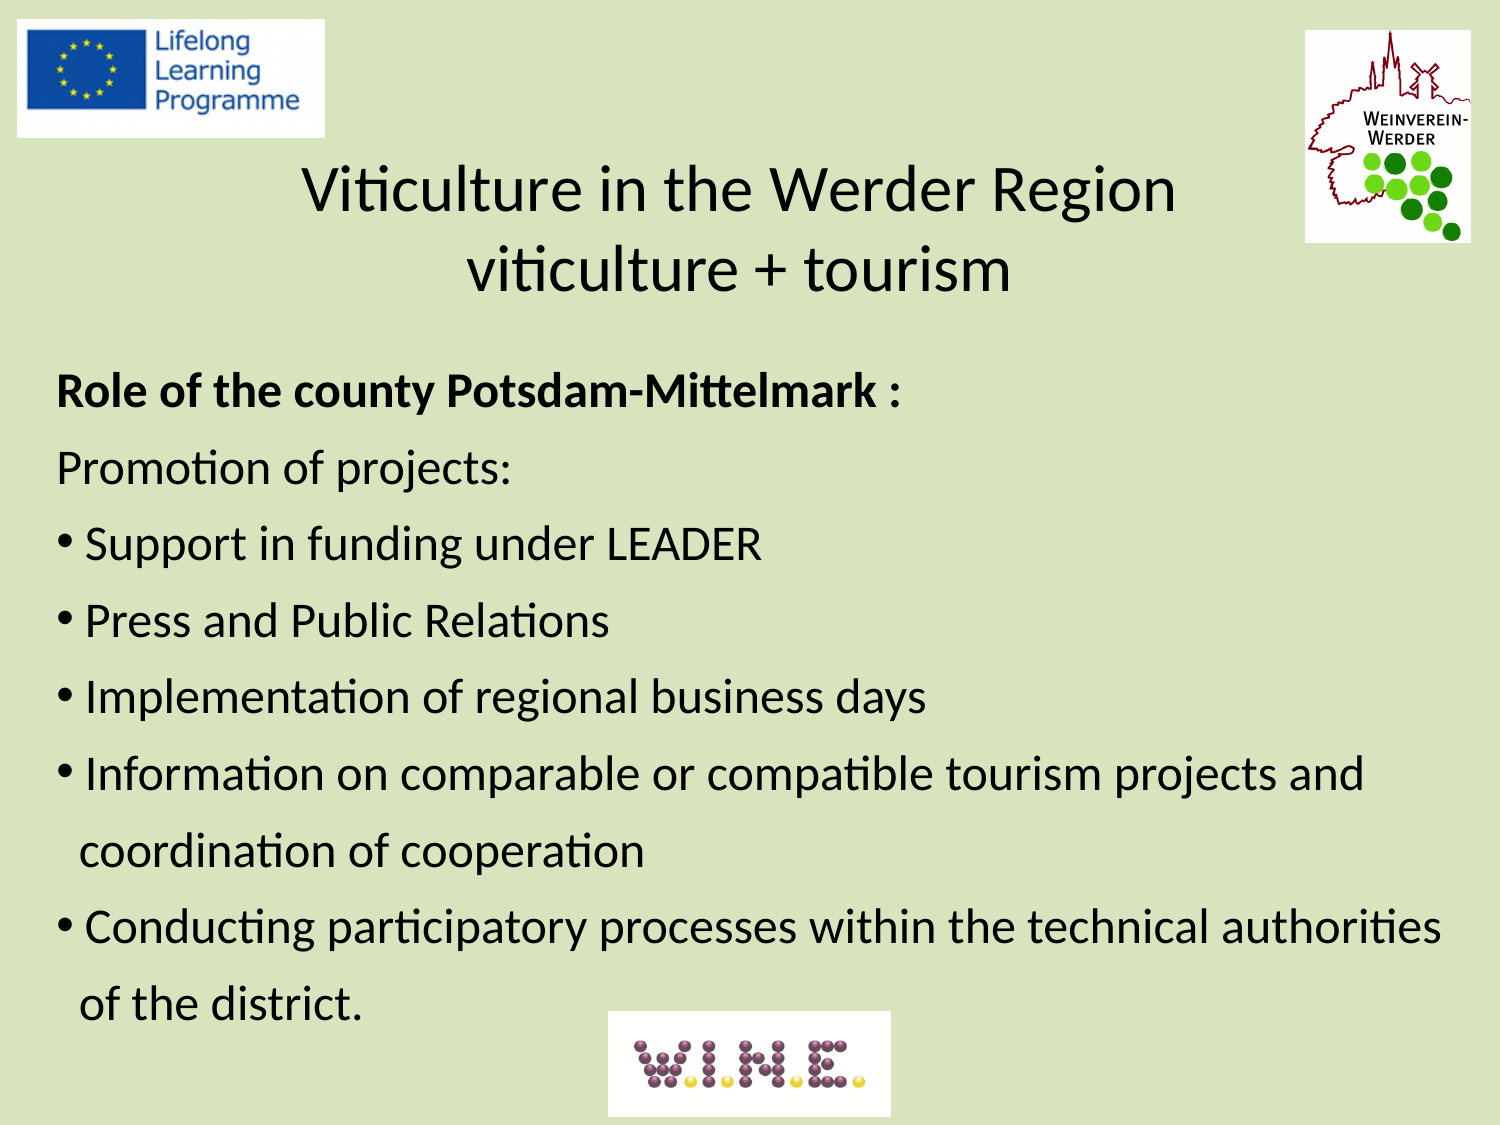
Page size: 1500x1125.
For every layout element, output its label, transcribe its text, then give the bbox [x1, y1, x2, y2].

picture [17, 19, 325, 138]
picture [608, 1041, 891, 1117]
picture [1305, 30, 1471, 243]
text_box Viticulture in the Werder Region viticulture + tourism [64, 137, 1415, 315]
text_box Role of the county Potsdam-Mittelmark : Promotion of projects: Support in funding under LEADER Press and Public Relations Implementation of regional business days Information on comparable or compatible tourism projects and coordination of cooperation Conducting participatory processes within the technical authorities of the district. [41, 349, 1459, 1041]
